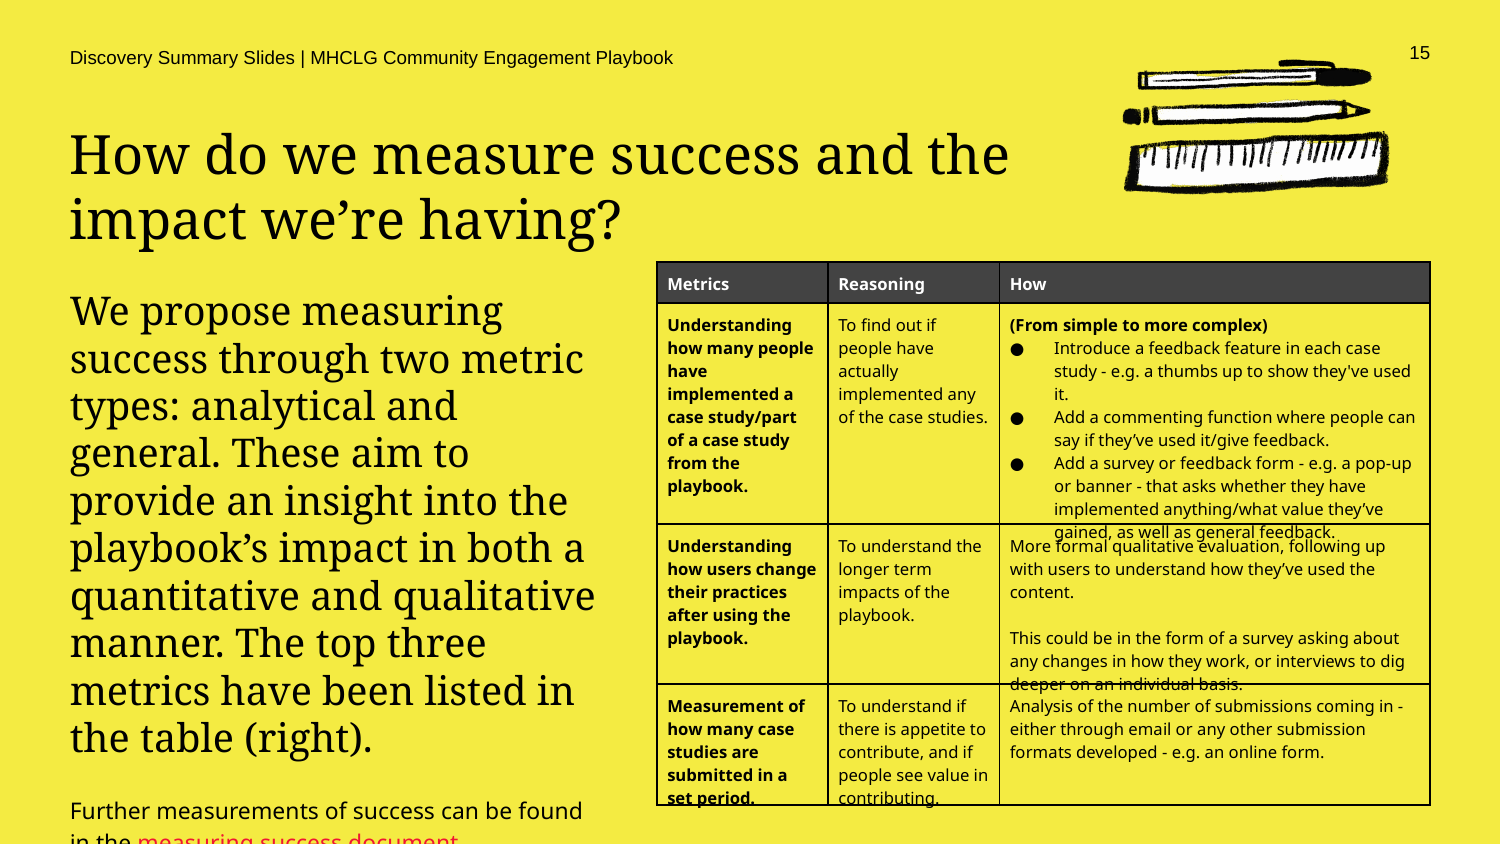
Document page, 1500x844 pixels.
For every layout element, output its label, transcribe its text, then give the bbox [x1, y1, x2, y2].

text_box Discovery Summary Slides | MHCLG Community Engagement Playbook [69, 45, 1055, 69]
table_cell Analysis of the number of submissions coming in - either through email or any other submission formats developed - e.g. an online form. [1000, 685, 1429, 804]
table_cell To understand the longer term impacts of the playbook. [829, 525, 999, 683]
table_cell (From simple to more complex) Introduce a feedback feature in each case study - e.g. a thumbs up to show they've used it. Add a commenting function where people can say if they’ve used it/give feedback. Add a survey or feedback form - e.g. a pop-up or banner - that asks whether they have implemented anything/what value they’ve gained, as well as general feedback. [1000, 304, 1429, 523]
table_header Metrics [658, 263, 827, 302]
table_header Reasoning [829, 263, 999, 302]
text_box We propose measuring success through two metric types: analytical and general. These aim to provide an insight into the playbook’s impact in both a quantitative and qualitative manner. The top three metrics have been listed in the table (right). Further measurements of success can be found in the measuring success document. [69, 283, 609, 839]
table_cell Understanding how many people have implemented a case study/part of a case study from the playbook. [658, 304, 827, 523]
table_cell Measurement of how many case studies are submitted in a set period. [658, 685, 827, 804]
table_cell To understand if there is appetite to contribute, and if people see value in contributing. [829, 685, 999, 804]
text_box How do we measure success and the impact we’re having? [69, 120, 1055, 251]
picture [1055, 0, 1457, 326]
table_cell Understanding how users change their practices after using the playbook. [658, 525, 827, 683]
table_cell More formal qualitative evaluation, following up with users to understand how they’ve used the content. This could be in the form of a survey asking about any changes in how they work, or interviews to dig deeper on an individual basis. [1000, 525, 1429, 683]
table_header How [1000, 263, 1055, 302]
table_cell To find out if people have actually implemented any of the case studies. [829, 304, 999, 523]
